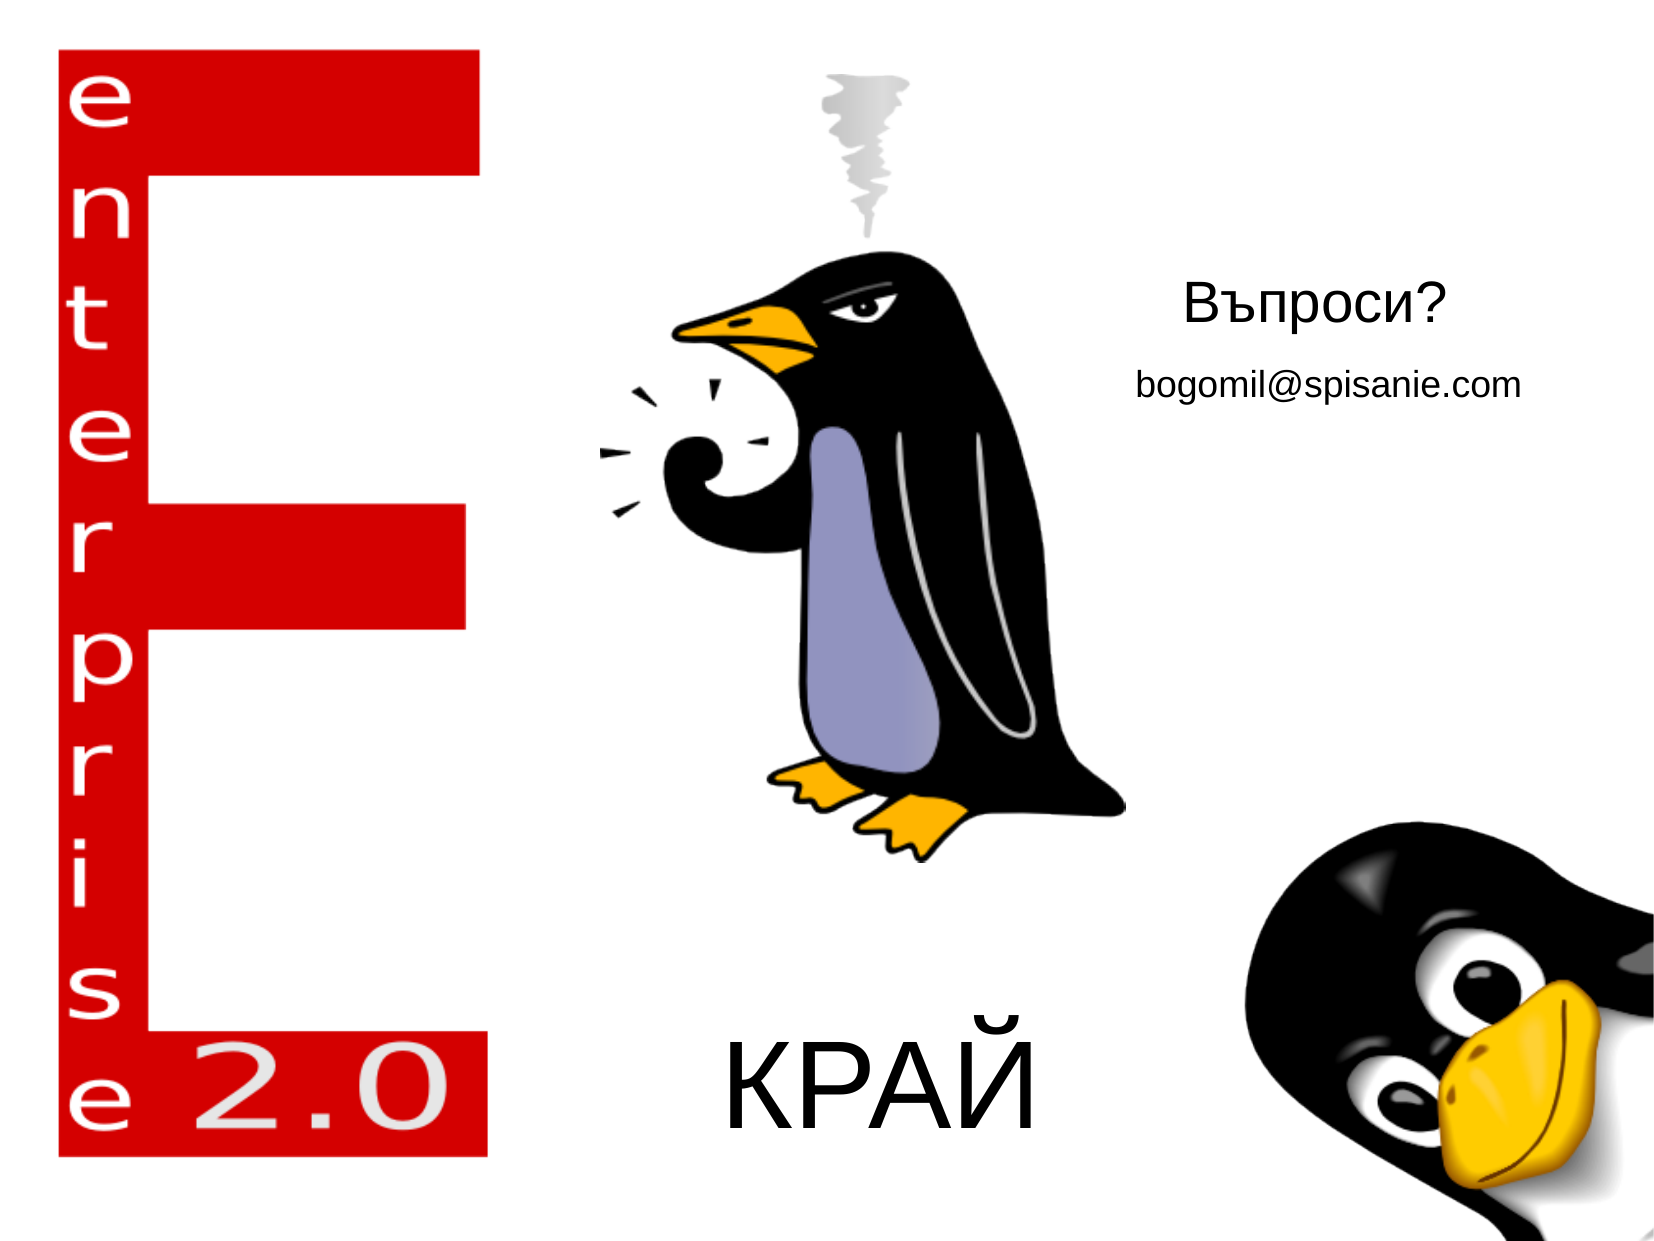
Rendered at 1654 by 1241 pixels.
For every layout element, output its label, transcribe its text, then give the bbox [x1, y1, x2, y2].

text_box КРАЙ [705, 1007, 1051, 1163]
text_box bogomil@spisanie.com [1120, 355, 1538, 413]
picture [6, 5, 1654, 1241]
text_box Въпроси? [1167, 262, 1463, 343]
